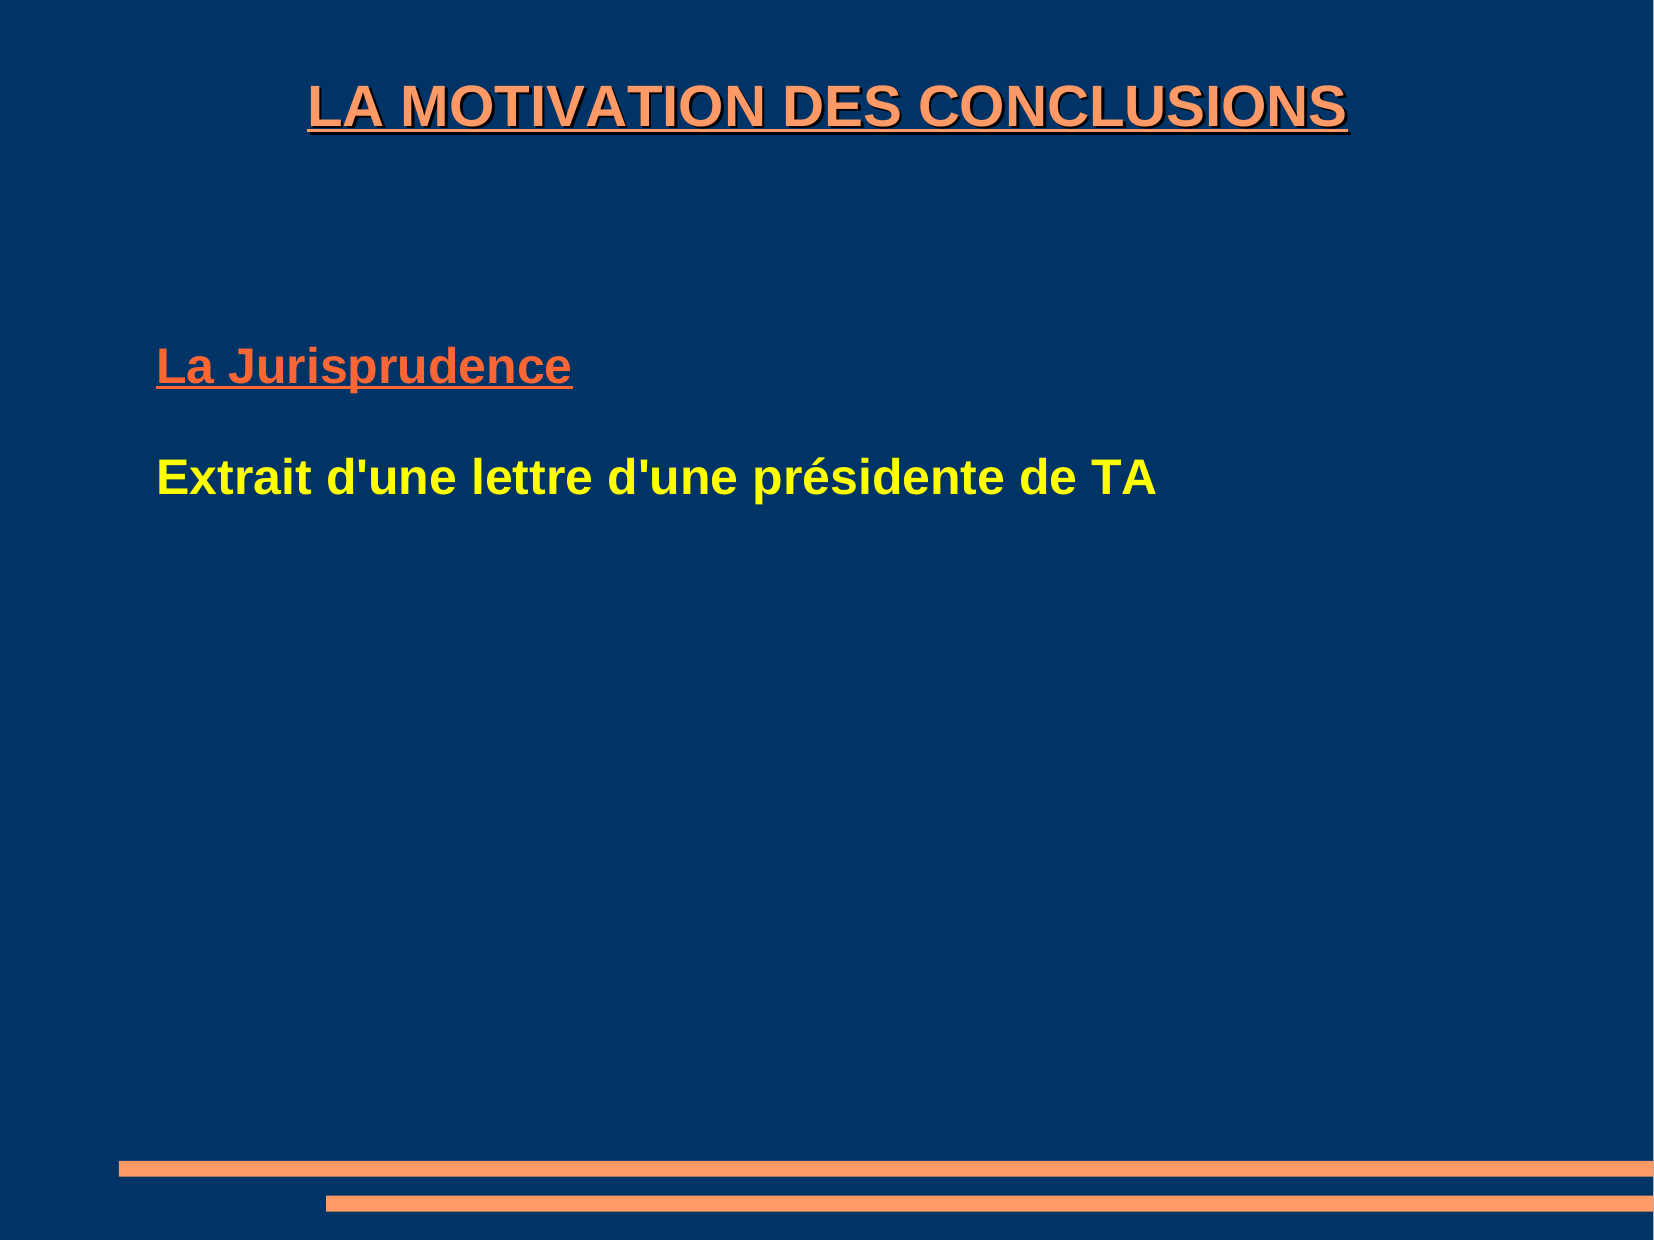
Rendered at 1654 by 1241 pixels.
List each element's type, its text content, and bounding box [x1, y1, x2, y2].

subtitle La Jurisprudence Extrait d'une lettre d'une présidente de TA [121, 212, 1561, 1132]
title LA MOTIVATION DES CONCLUSIONS [121, 46, 1534, 166]
